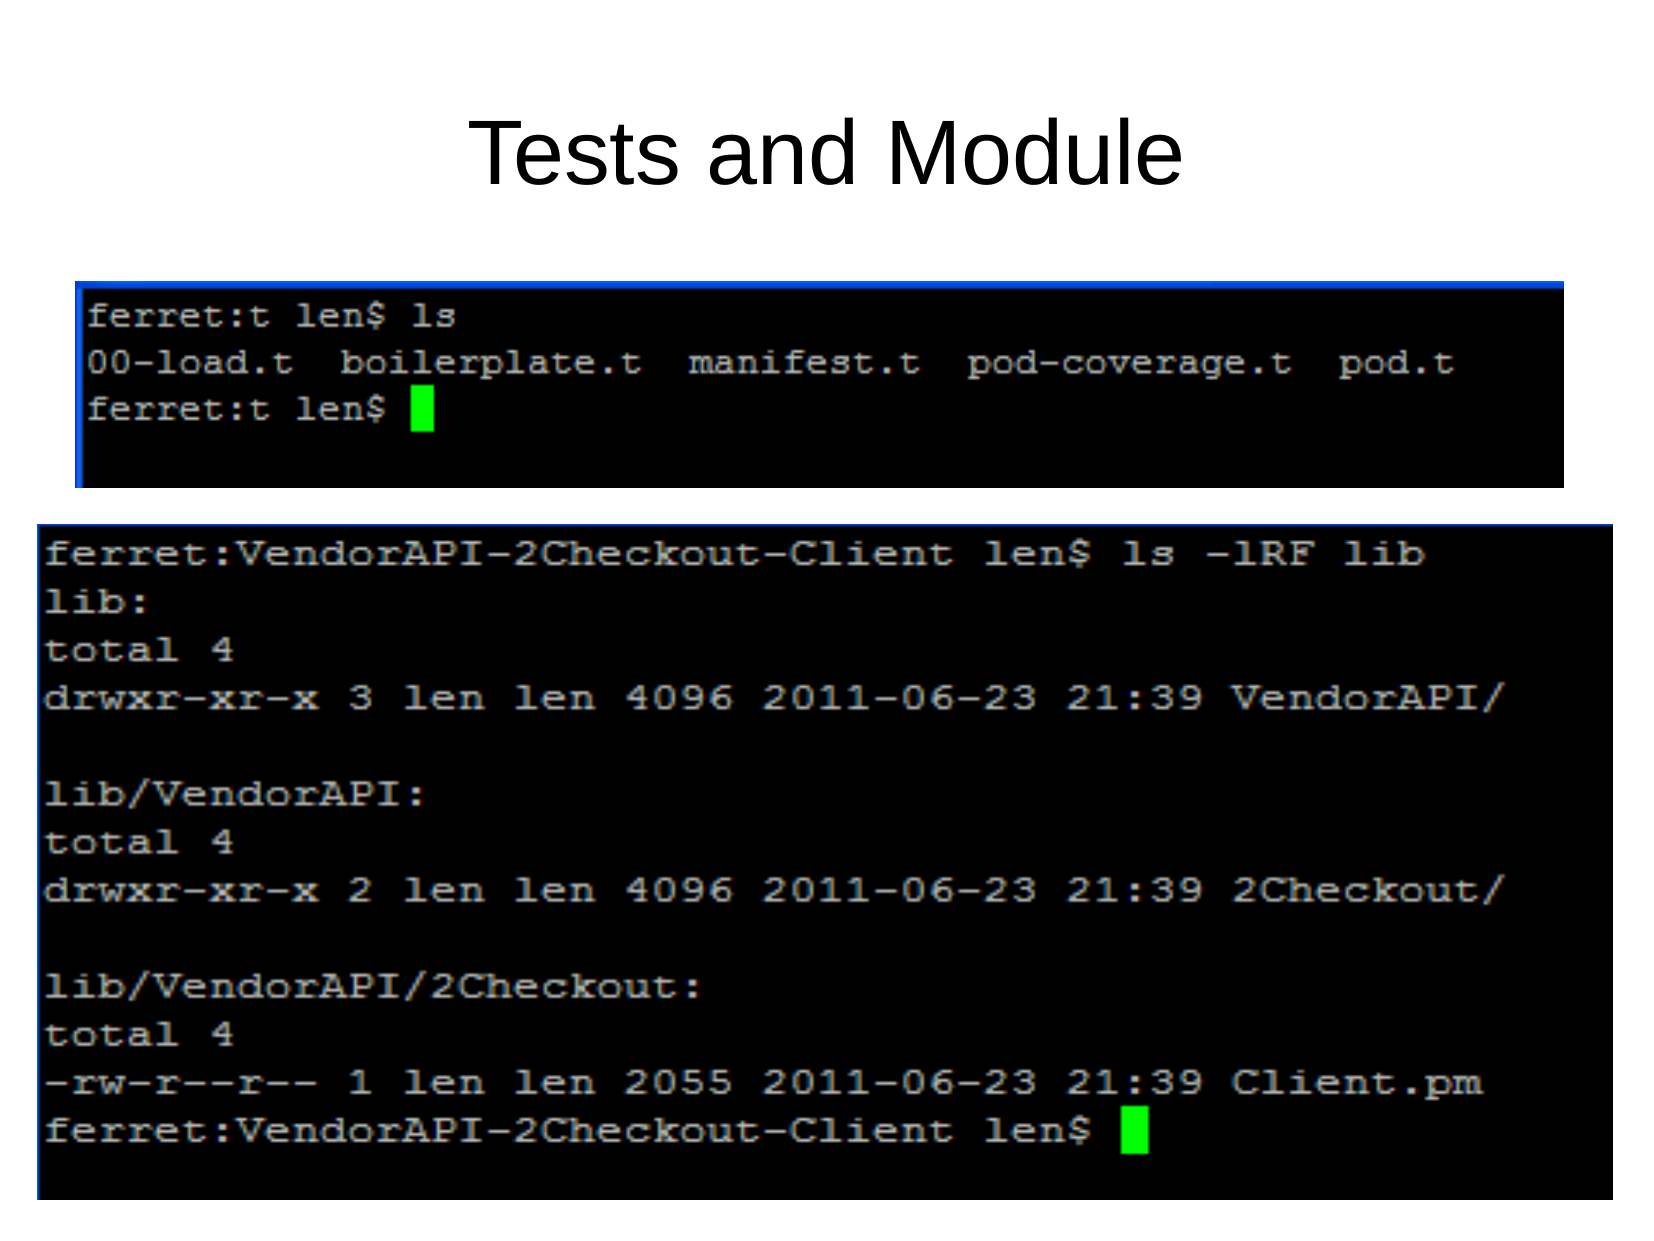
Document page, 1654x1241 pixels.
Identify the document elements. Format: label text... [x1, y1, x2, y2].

title Tests and Module [82, 49, 1571, 257]
picture [75, 281, 1564, 488]
picture [37, 524, 1613, 1201]
